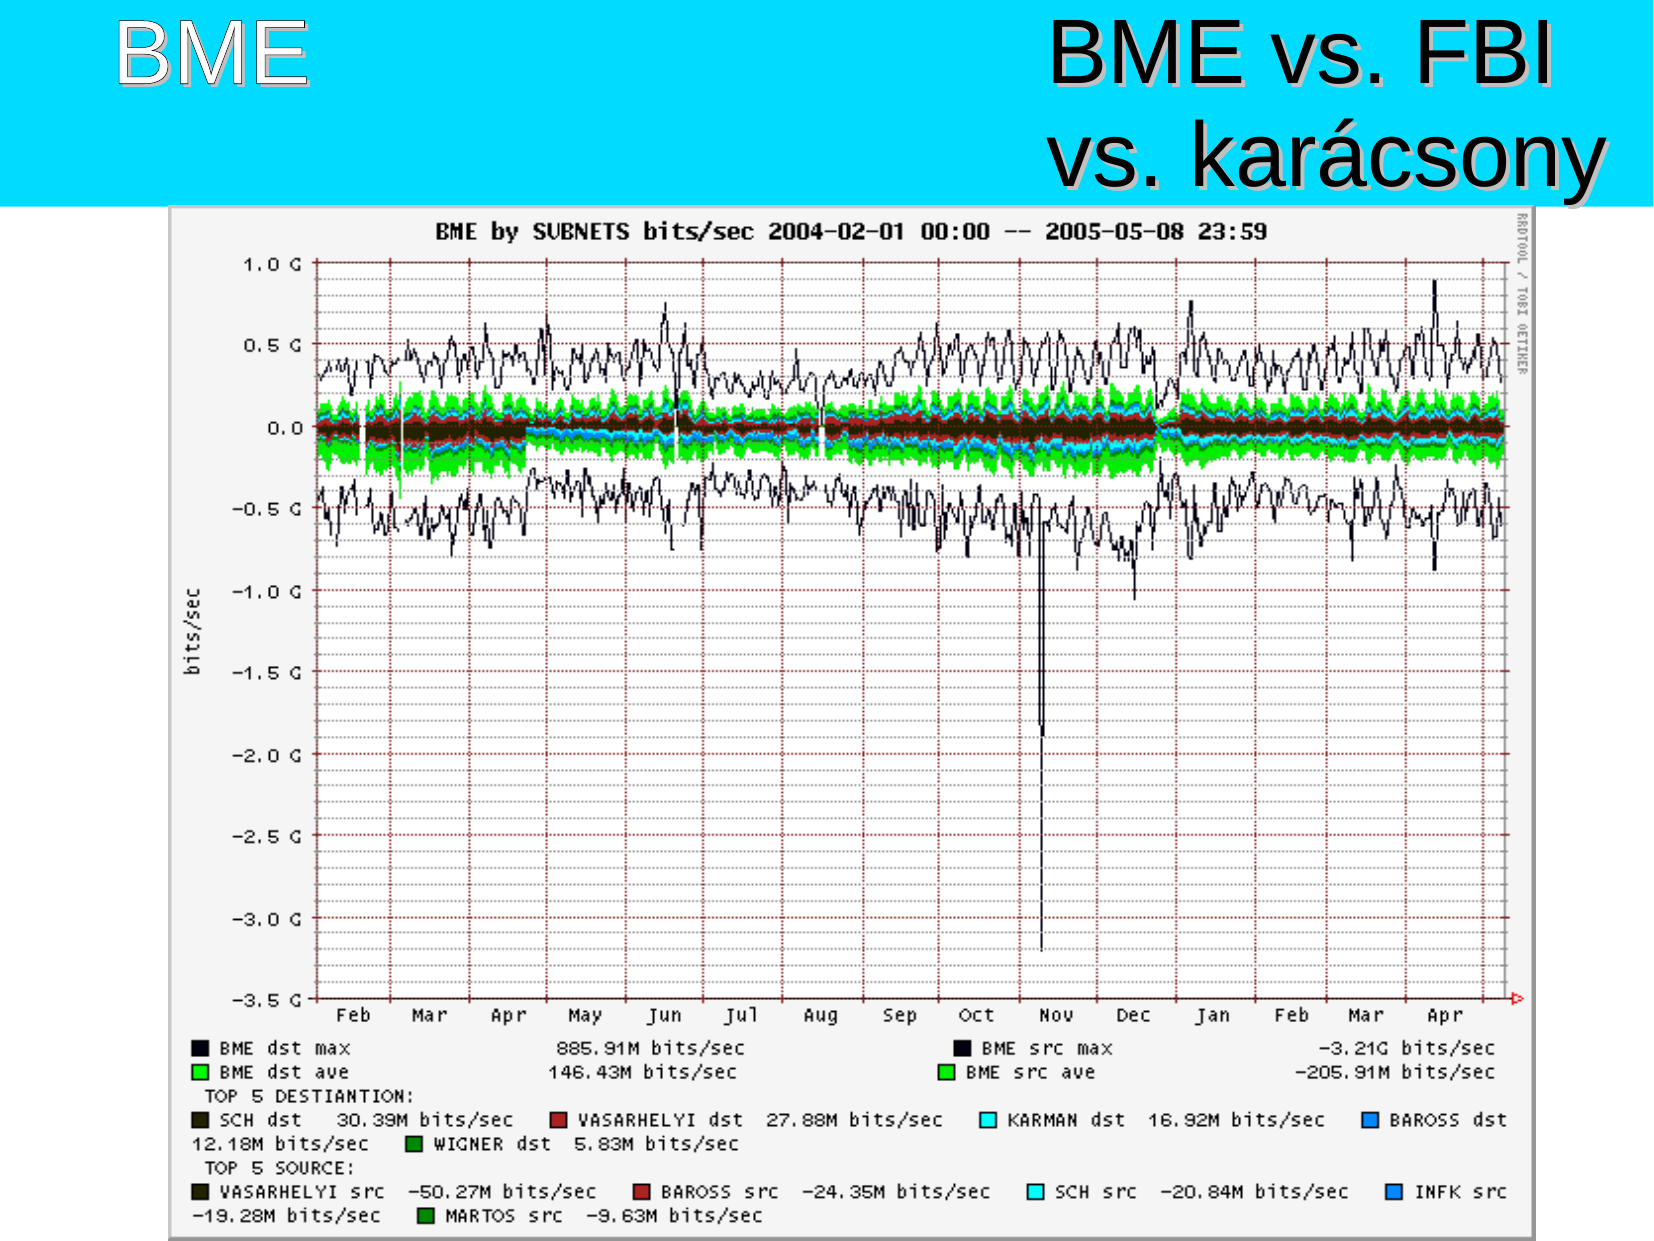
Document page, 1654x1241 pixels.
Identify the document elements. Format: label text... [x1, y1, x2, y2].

title BME BME vs. FBI vs. karácsony [0, 0, 1654, 207]
picture [168, 205, 1536, 1241]
